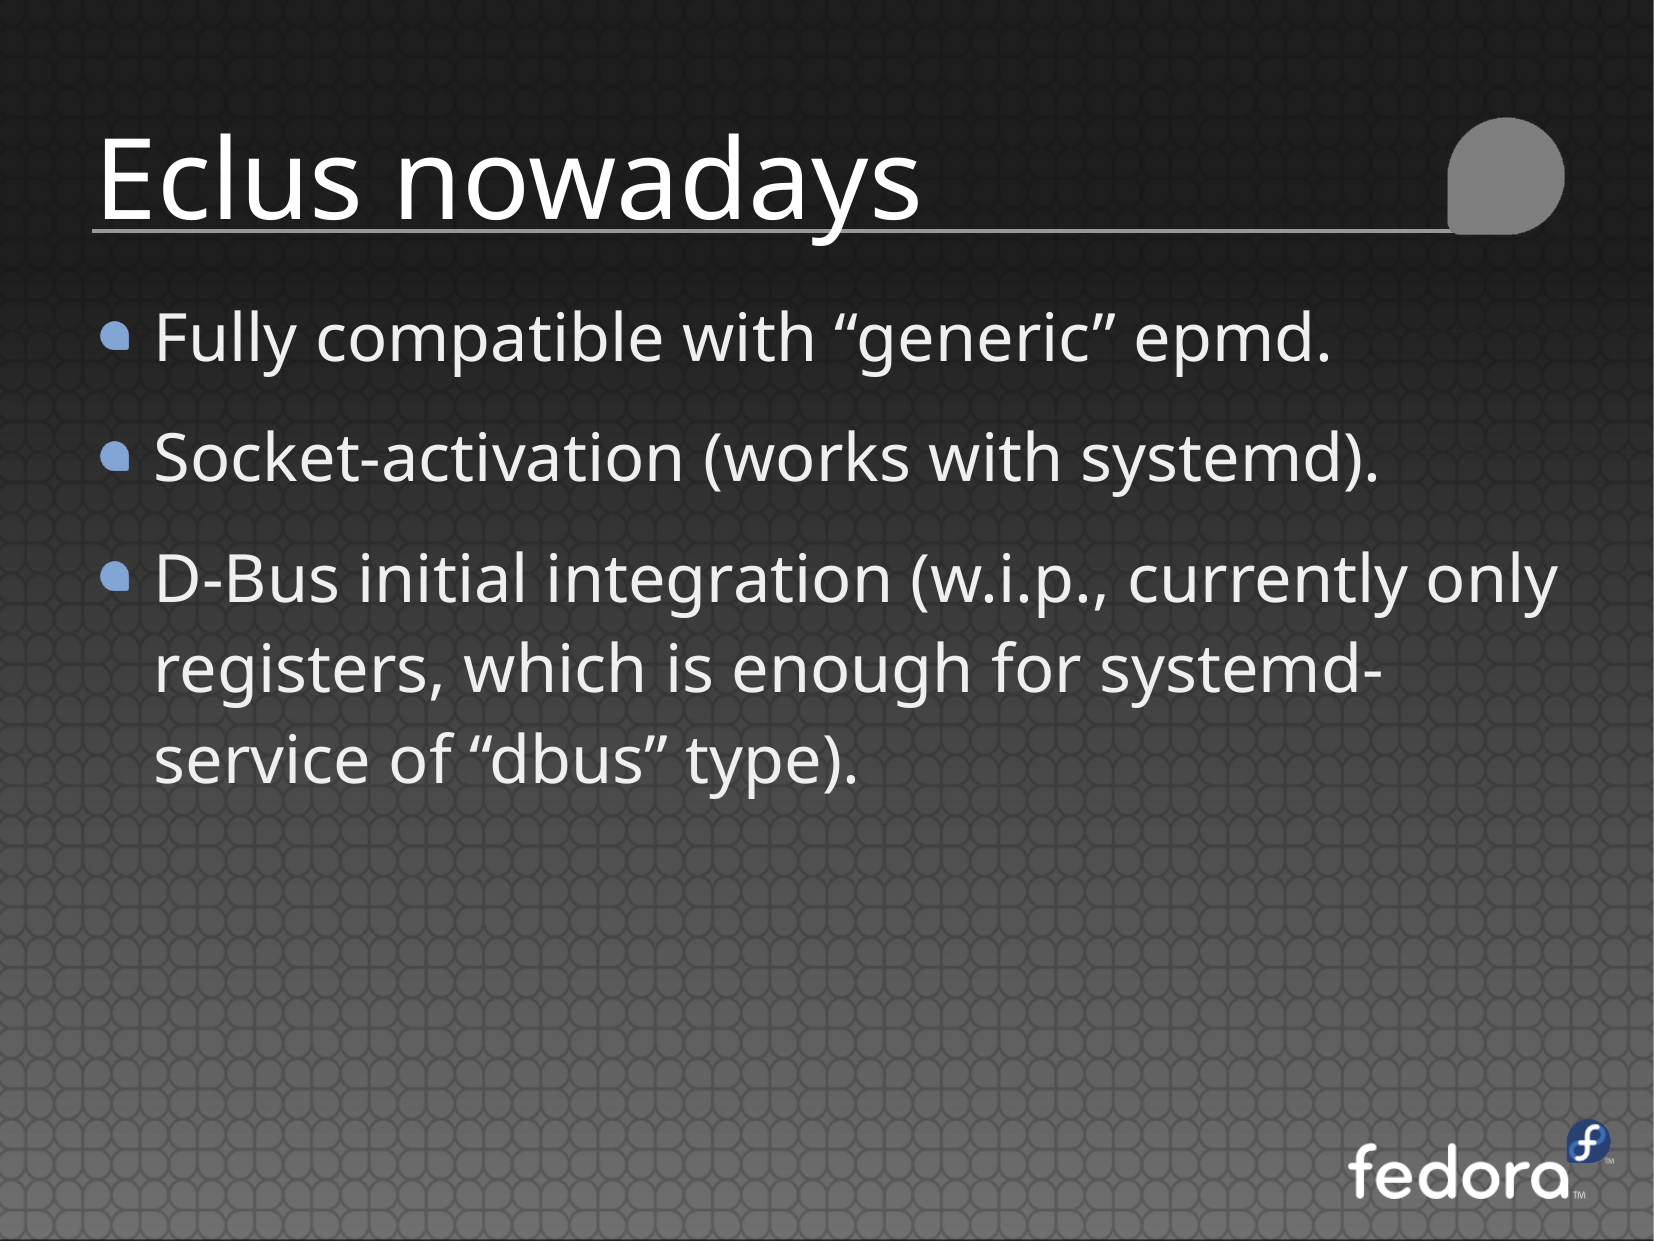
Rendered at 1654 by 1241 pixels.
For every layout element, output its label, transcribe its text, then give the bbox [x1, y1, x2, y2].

picture [0, 0, 1654, 1241]
list Fully compatible with “generic” epmd. Socket-activation (works with systemd). D-Bus initial integration (w.i.p., currently only registers, which is enough for systemd-service of “dbus” type). [82, 290, 1571, 1094]
title Eclus nowadays [94, 100, 1426, 251]
